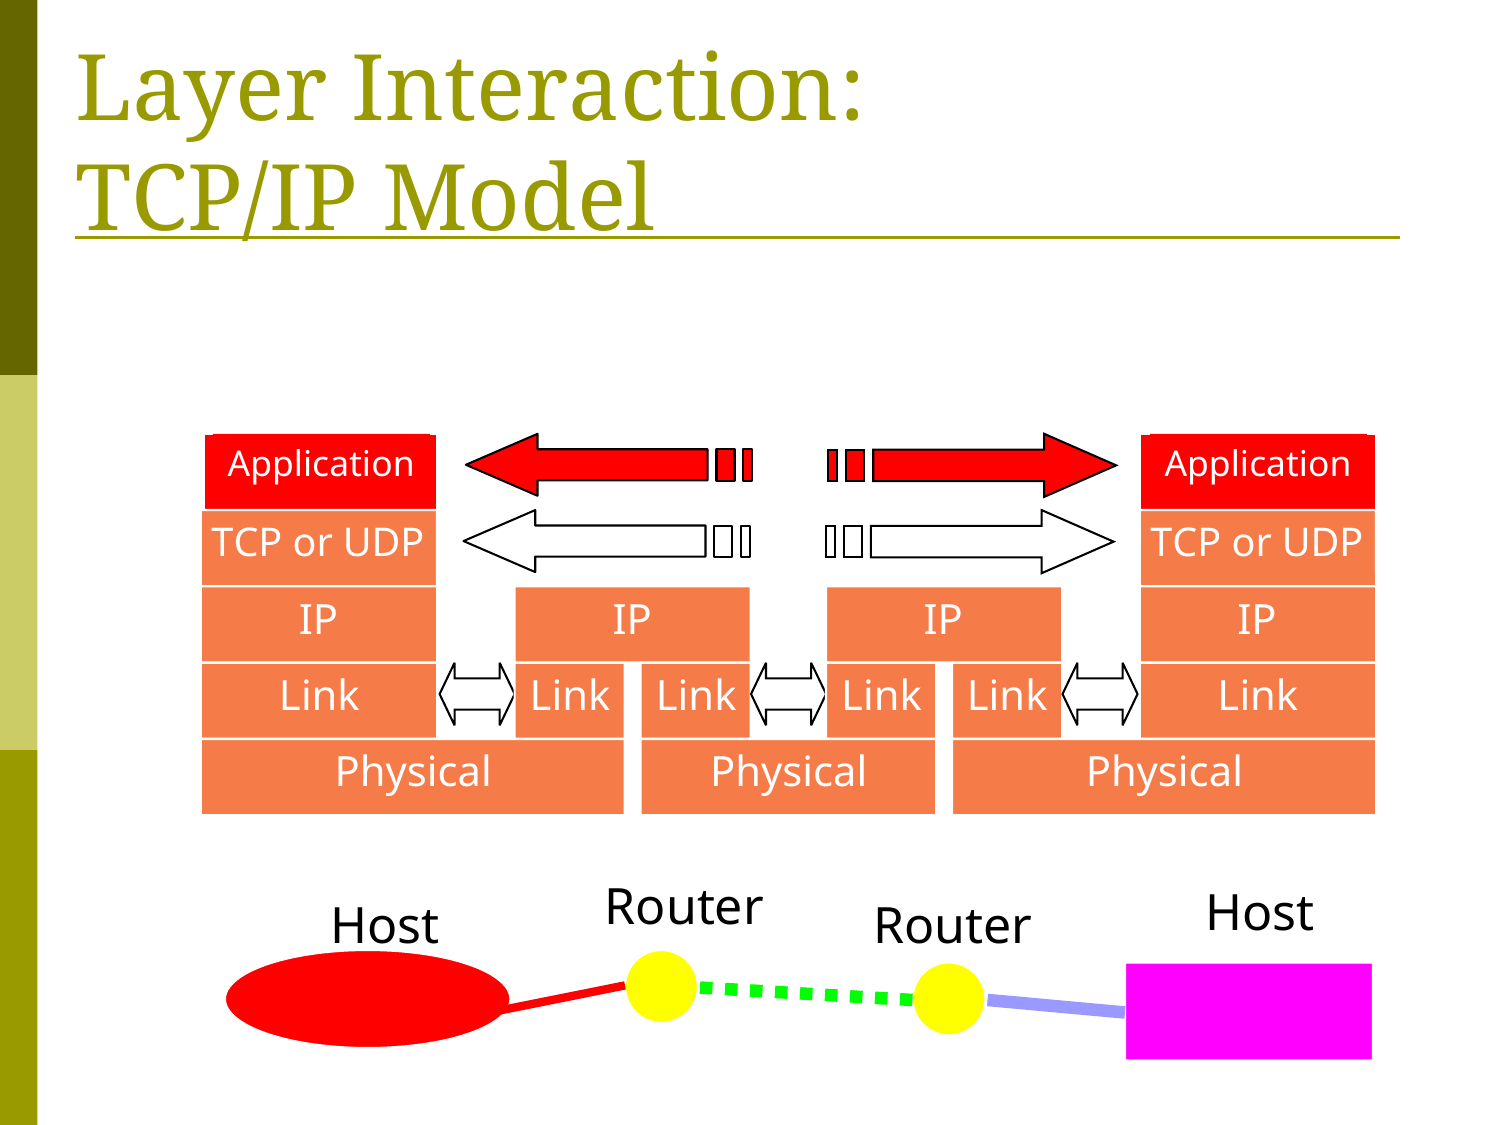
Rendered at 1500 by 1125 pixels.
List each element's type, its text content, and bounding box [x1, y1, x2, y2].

text_box Link [826, 662, 937, 728]
text_box Physical [1070, 739, 1258, 804]
text_box Router [858, 887, 1048, 963]
text_box Router [590, 869, 780, 944]
text_box Application [212, 433, 430, 492]
text_box [1139, 433, 1377, 510]
text_box [846, 450, 864, 481]
text_box TCP or UDP [1135, 510, 1379, 573]
text_box Host [315, 887, 455, 963]
text_box IP [908, 586, 978, 652]
text_box IP [1222, 586, 1292, 652]
text_box TCP or UDP [196, 510, 440, 573]
text_box [203, 433, 438, 510]
title Layer Interaction: TCP/IP Model [75, 29, 1426, 250]
text_box [952, 573, 1377, 816]
text_box [826, 586, 1063, 663]
text_box [224, 953, 511, 1048]
text_box [913, 963, 986, 1036]
text_box Physical [695, 739, 883, 804]
text_box [465, 433, 708, 496]
text_box [514, 586, 751, 663]
text_box [200, 573, 625, 816]
text_box Link [264, 662, 375, 728]
text_box [873, 433, 1117, 497]
text_box [625, 950, 698, 1023]
text_box IP [283, 586, 354, 652]
text_box [640, 728, 937, 816]
text_box [1125, 962, 1373, 1061]
text_box Host [1190, 875, 1330, 950]
text_box Link [952, 662, 1063, 728]
text_box [828, 450, 837, 481]
text_box [717, 449, 735, 481]
text_box Link [1202, 662, 1313, 728]
text_box Physical [319, 739, 507, 804]
text_box Link [640, 662, 752, 728]
text_box IP [597, 586, 667, 652]
text_box Application [1149, 433, 1367, 492]
text_box Link [514, 662, 626, 728]
text_box [743, 449, 752, 481]
